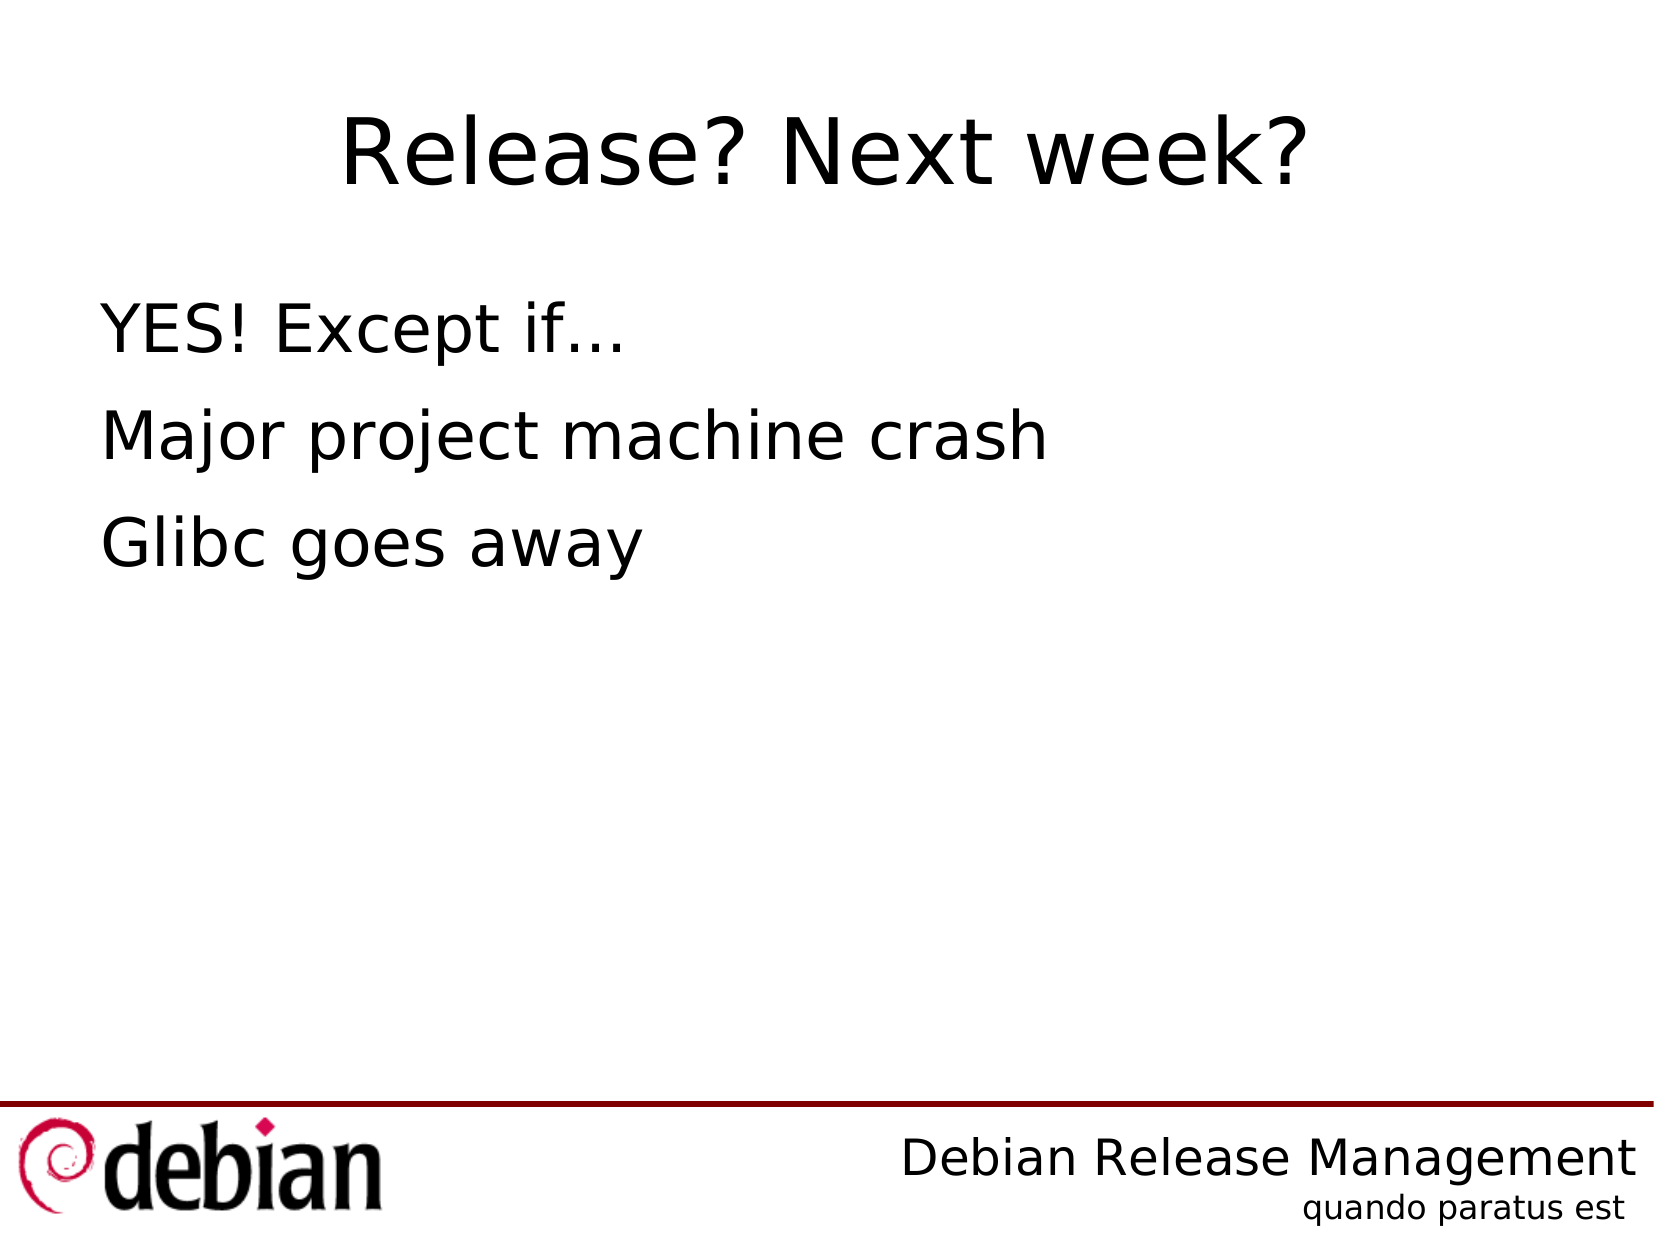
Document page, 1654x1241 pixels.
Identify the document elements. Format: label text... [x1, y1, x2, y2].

title Release? Next week? [82, 56, 1571, 250]
picture [16, 1110, 420, 1239]
list YES! Except if... Major project machine crash Glibc goes away [82, 290, 1571, 1094]
